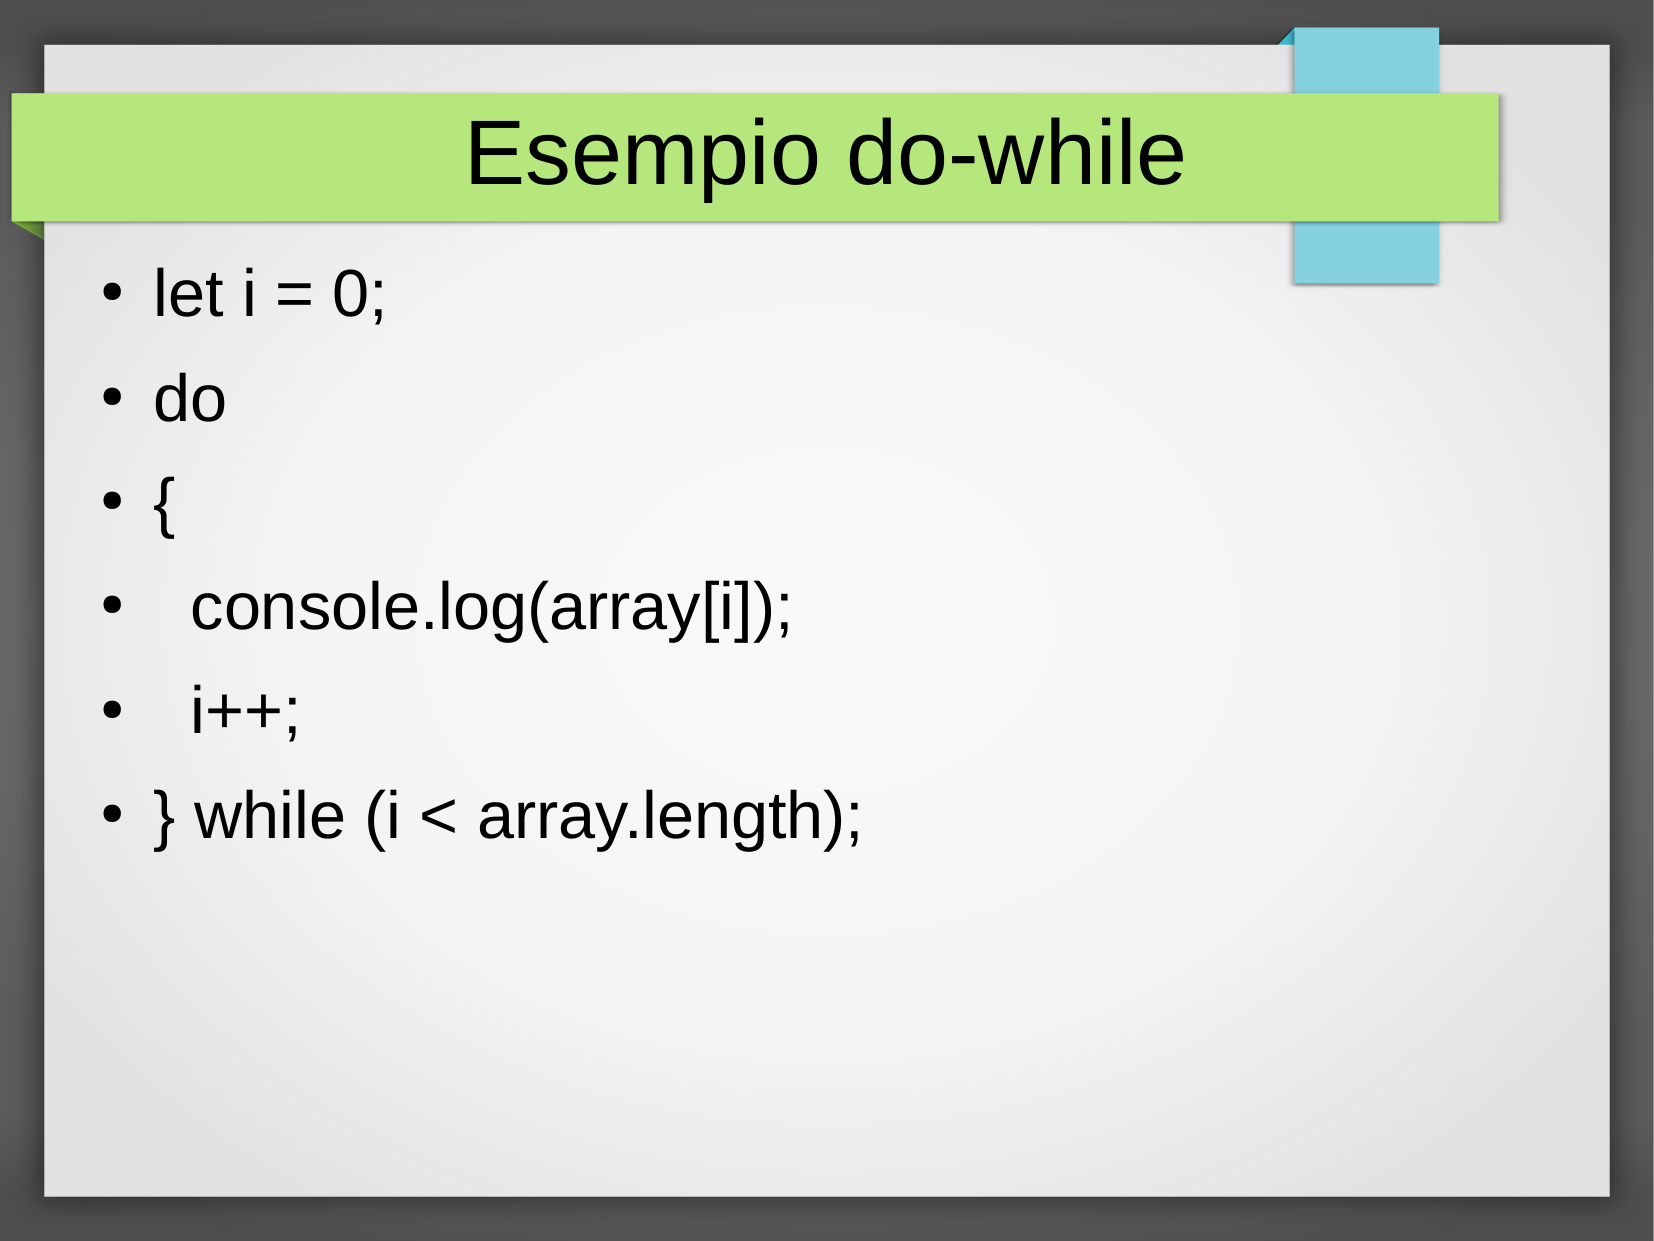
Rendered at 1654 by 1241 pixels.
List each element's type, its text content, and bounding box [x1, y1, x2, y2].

title Esempio do-while [82, 49, 1571, 256]
picture [0, 0, 1654, 1241]
list let i = 0; do { console.log(array[i]); i++; } while (i < array.length); [82, 256, 1571, 1182]
